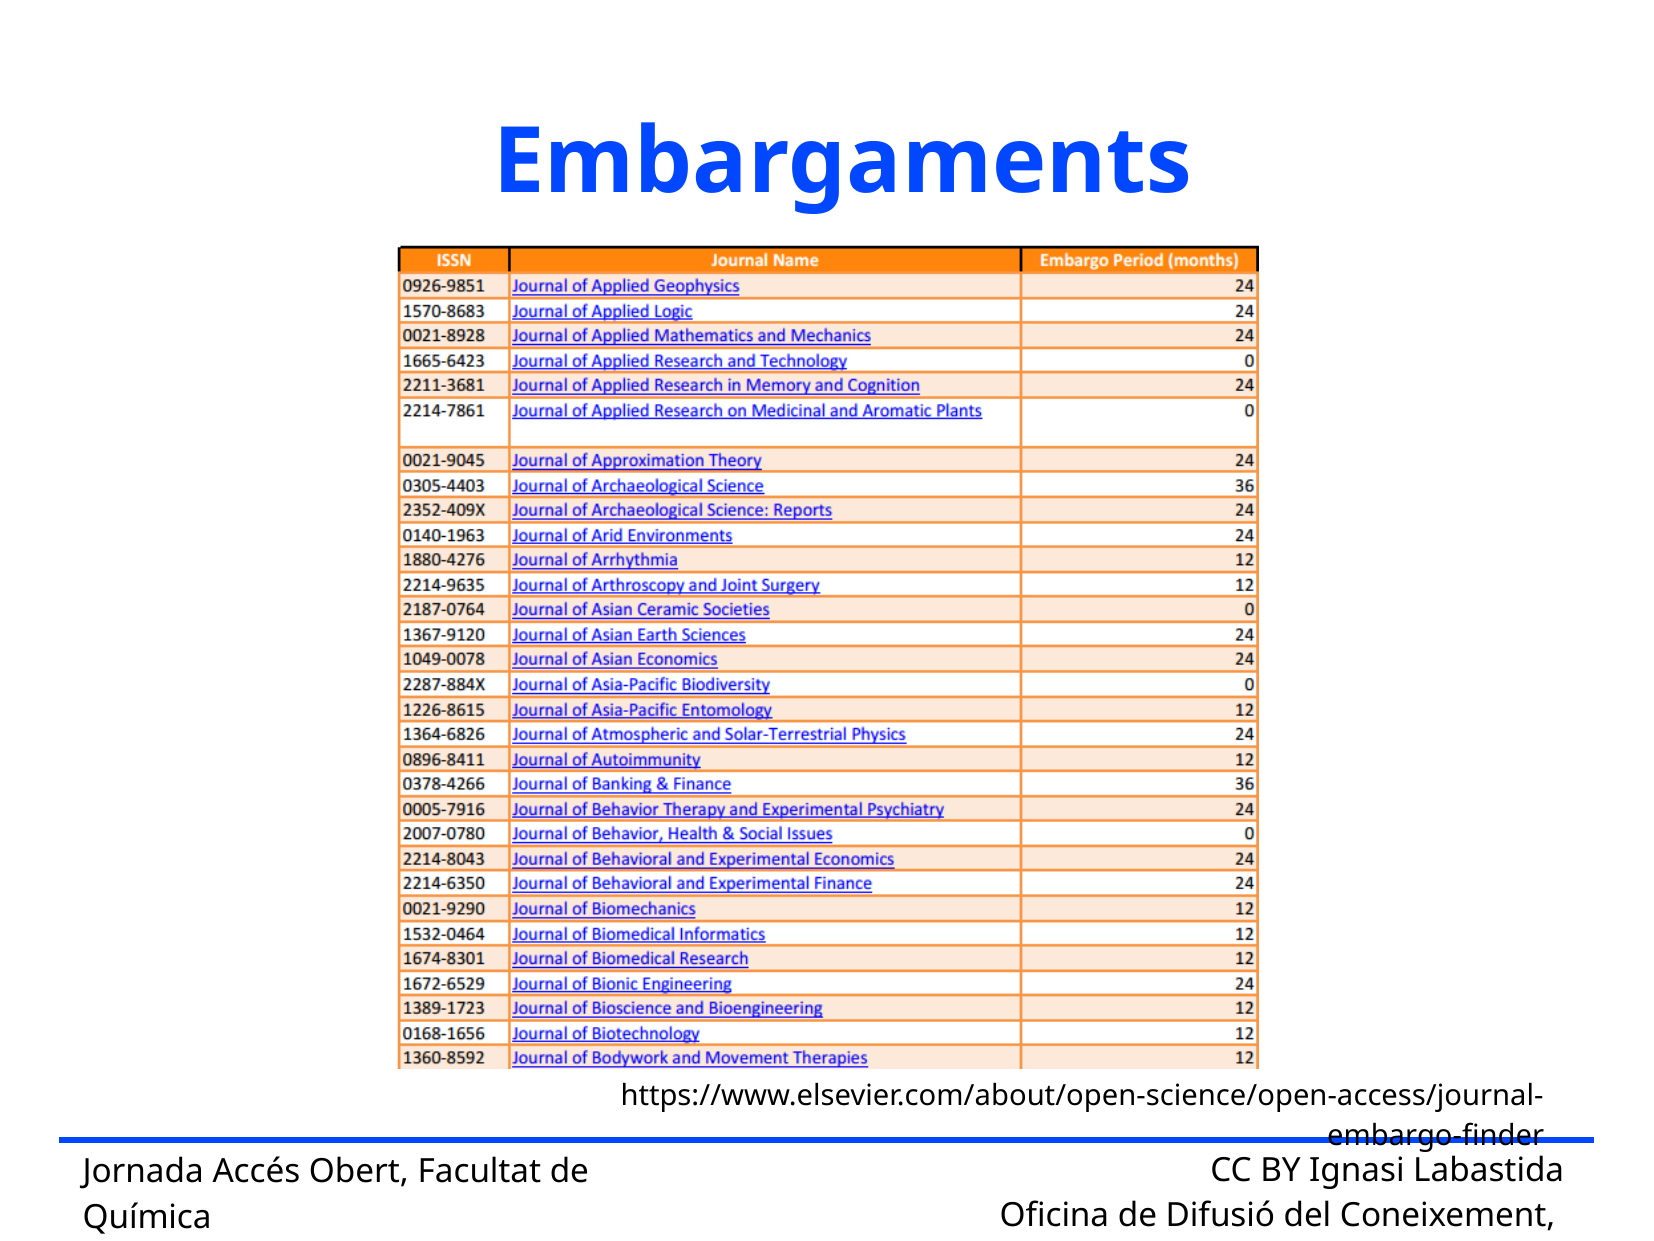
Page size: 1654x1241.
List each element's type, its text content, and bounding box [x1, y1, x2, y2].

title Embargaments [82, 38, 1571, 267]
picture [394, 242, 1259, 1069]
text_box https://www.elsevier.com/about/open-science/open-access/journal-embargo-finder [504, 1027, 1560, 1122]
